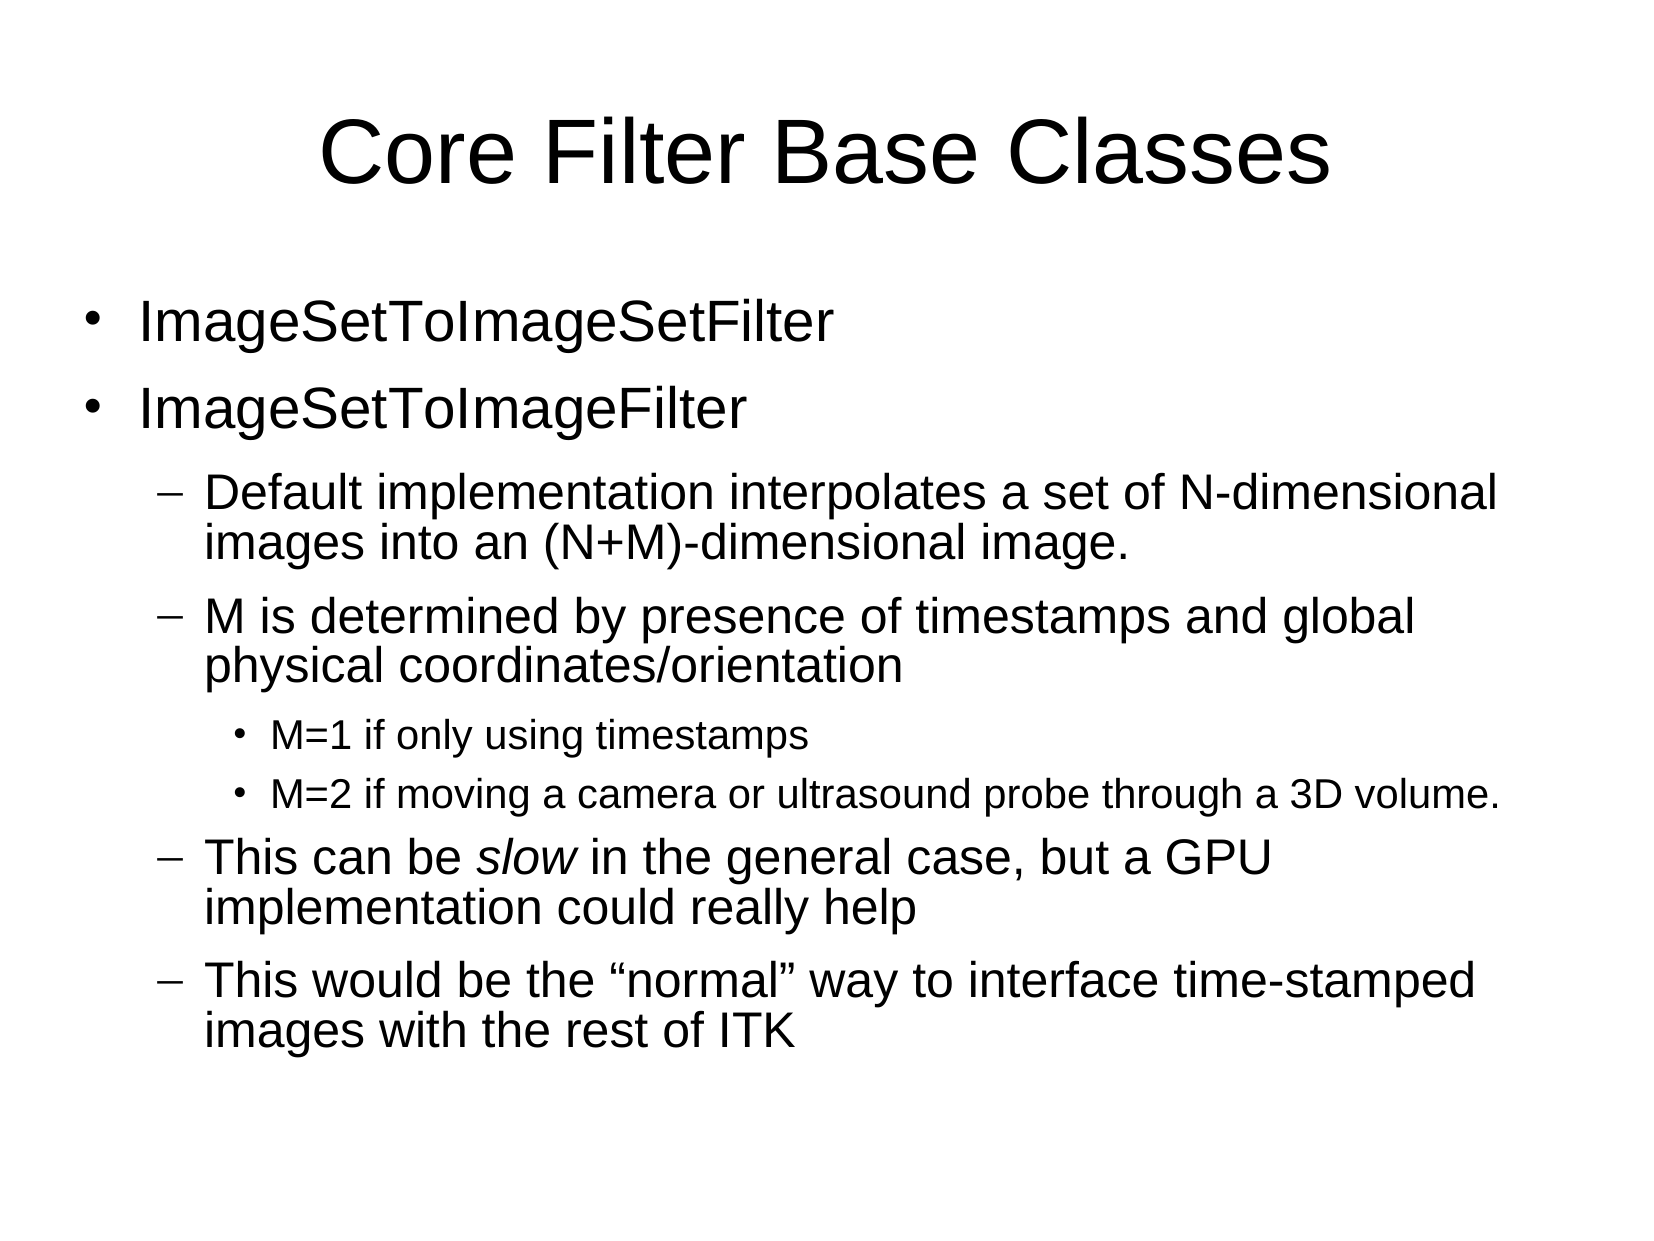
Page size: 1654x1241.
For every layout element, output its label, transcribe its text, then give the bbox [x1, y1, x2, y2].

text_box Core Filter Base Classes [82, 49, 1571, 257]
text_box ImageSetToImageSetFilter ImageSetToImageFilter Default implementation interpolates a set of N-dimensional images into an (N+M)-dimensional image. M is determined by presence of timestamps and global physical coordinates/orientation M=1 if only using timestamps M=2 if moving a camera or ultrasound probe through a 3D volume. This can be slow in the general case, but a GPU implementation could really help This would be the “normal” way to interface time-stamped images with the rest of ITK [82, 290, 1571, 1109]
